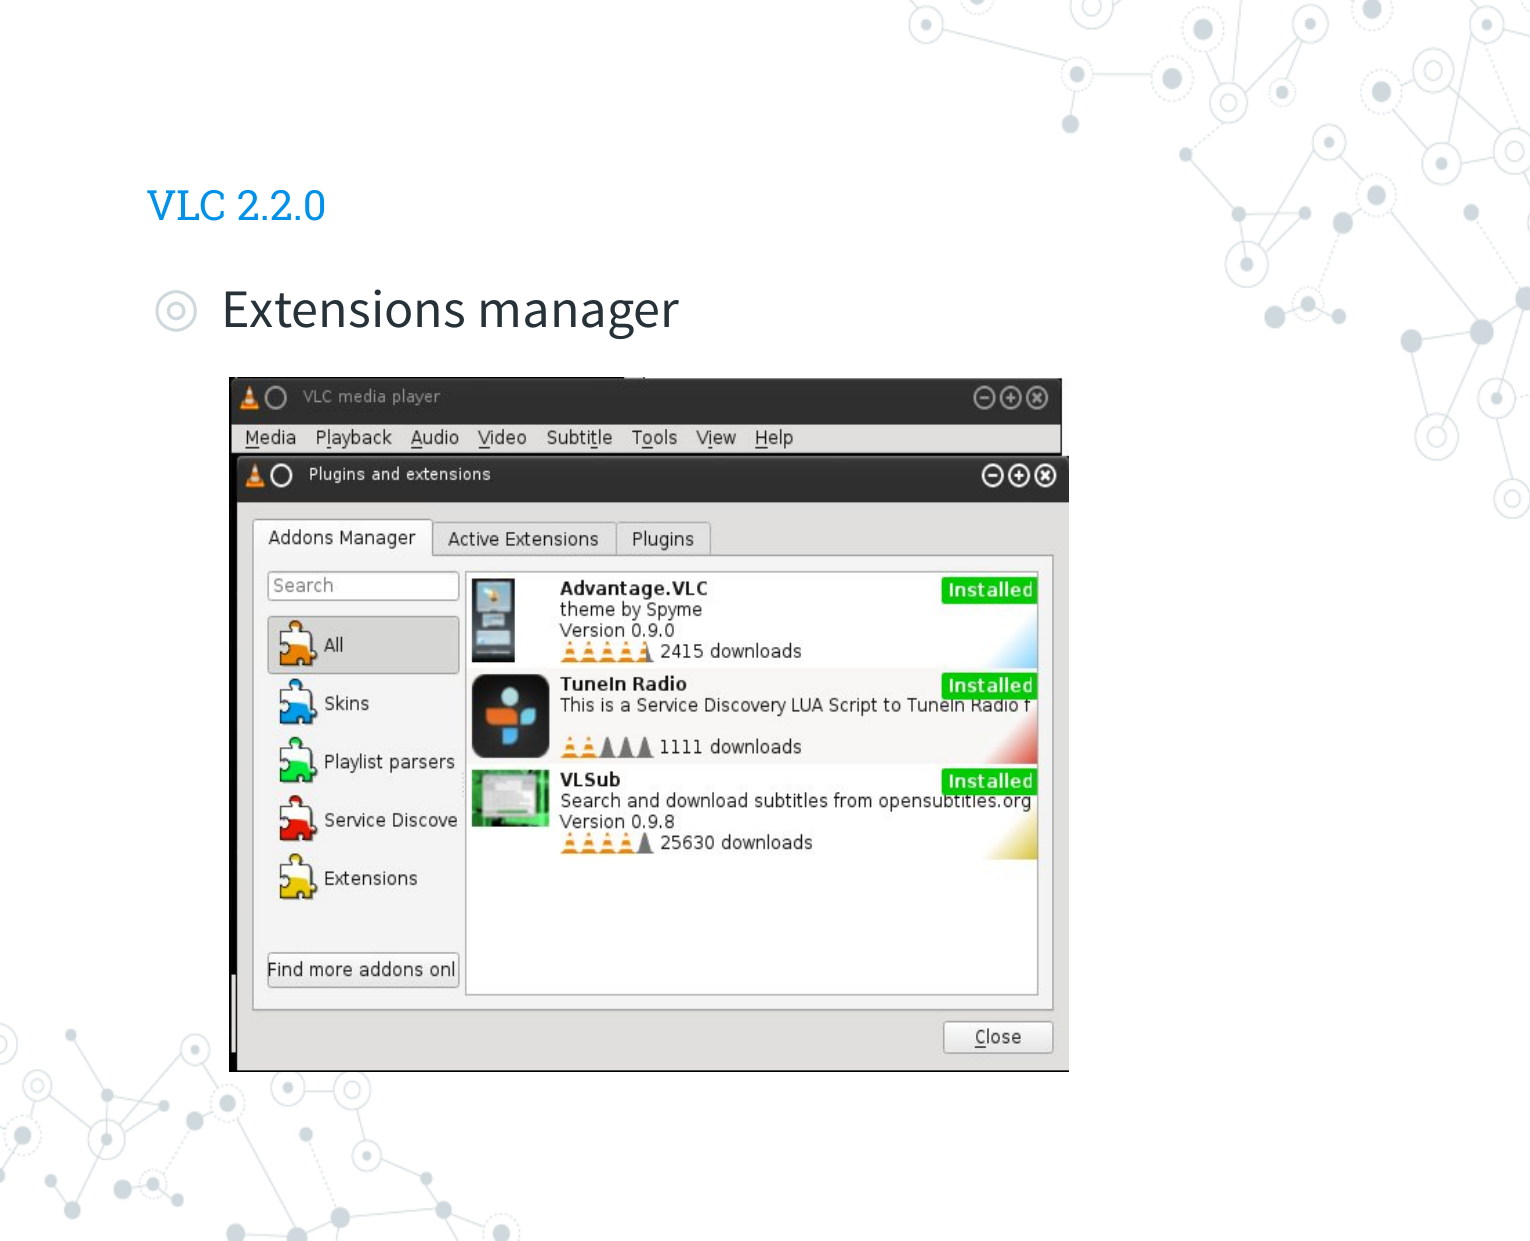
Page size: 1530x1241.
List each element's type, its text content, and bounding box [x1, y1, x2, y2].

list Extensions manager [131, 258, 1399, 1121]
title VLC 2.2.0 [131, 74, 1399, 244]
picture [0, 0, 1530, 1241]
